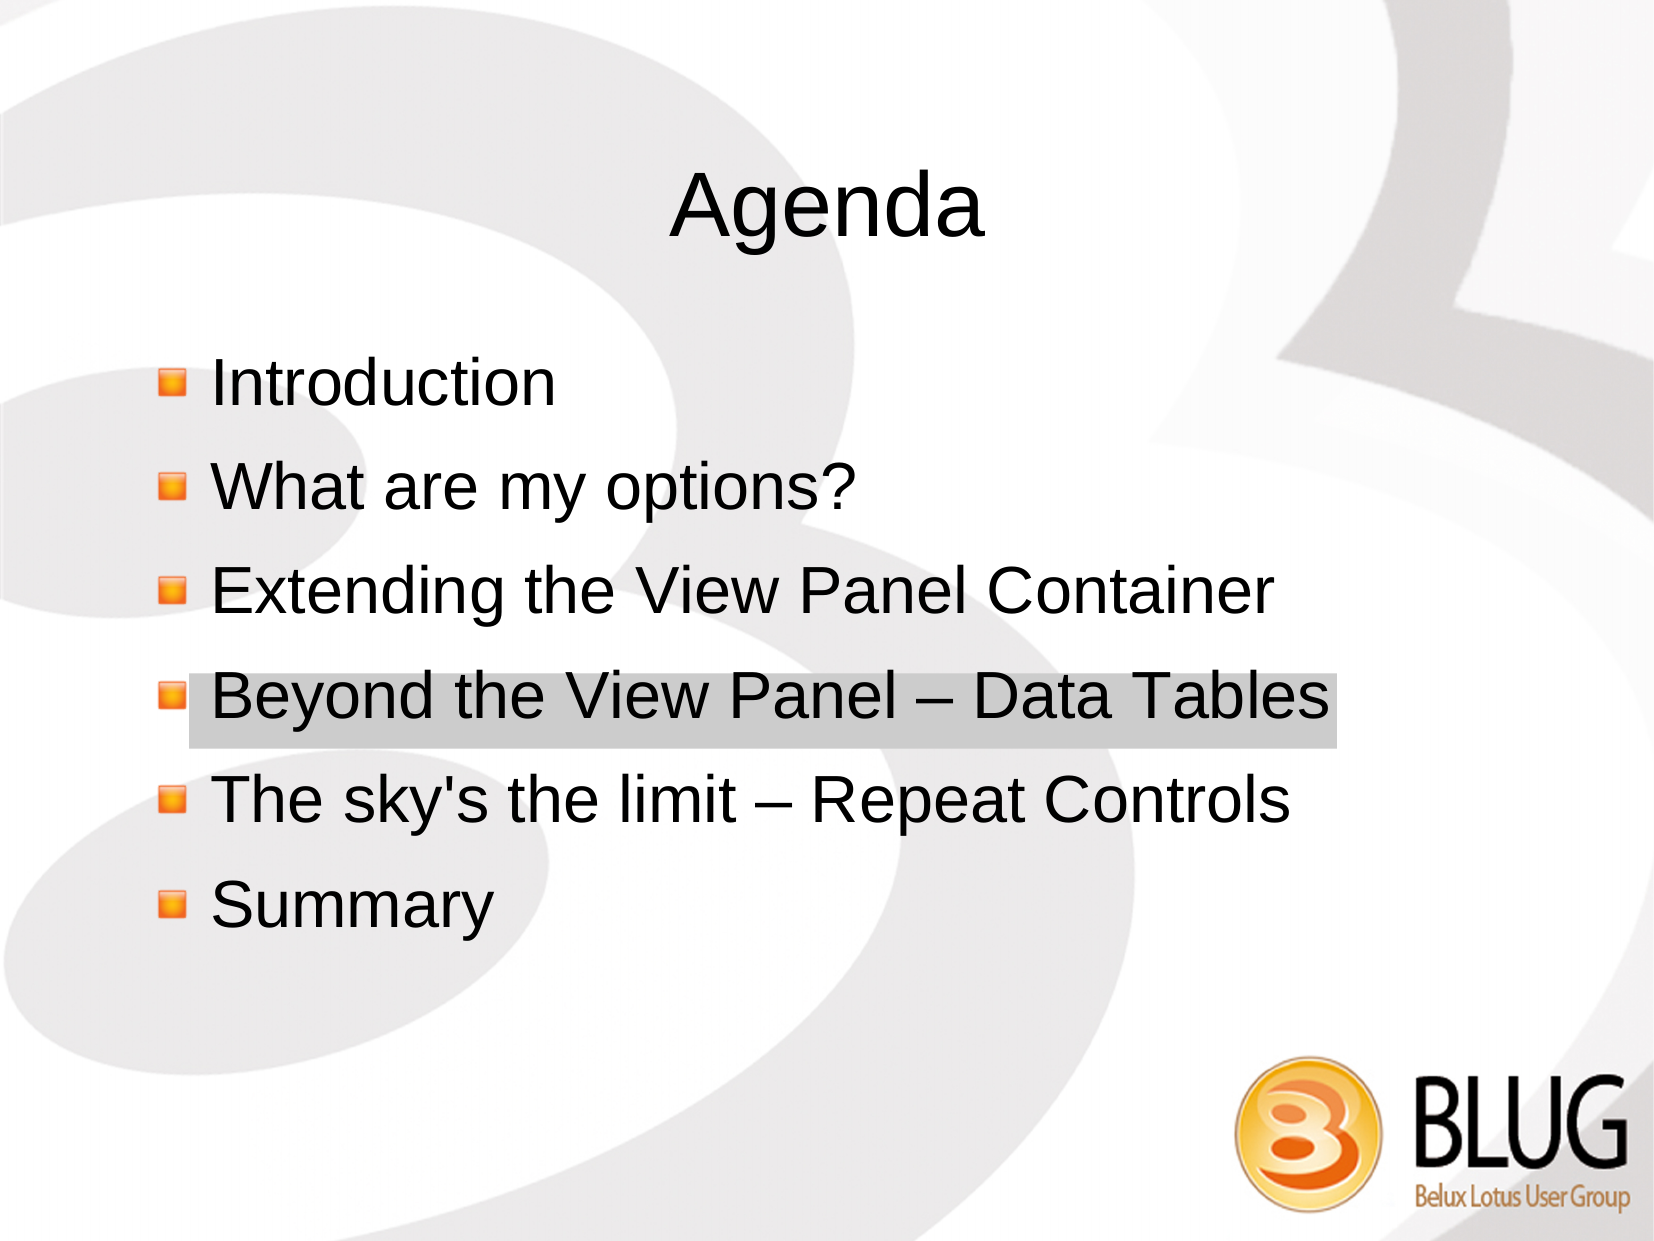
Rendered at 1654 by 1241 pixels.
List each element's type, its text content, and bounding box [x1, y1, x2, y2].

title Agenda [121, 102, 1534, 310]
picture [0, 0, 1654, 1241]
list Introduction What are my options? Extending the View Panel Container Beyond the View Panel – Data Tables The sky's the limit – Repeat Controls Summary [121, 344, 1534, 1126]
